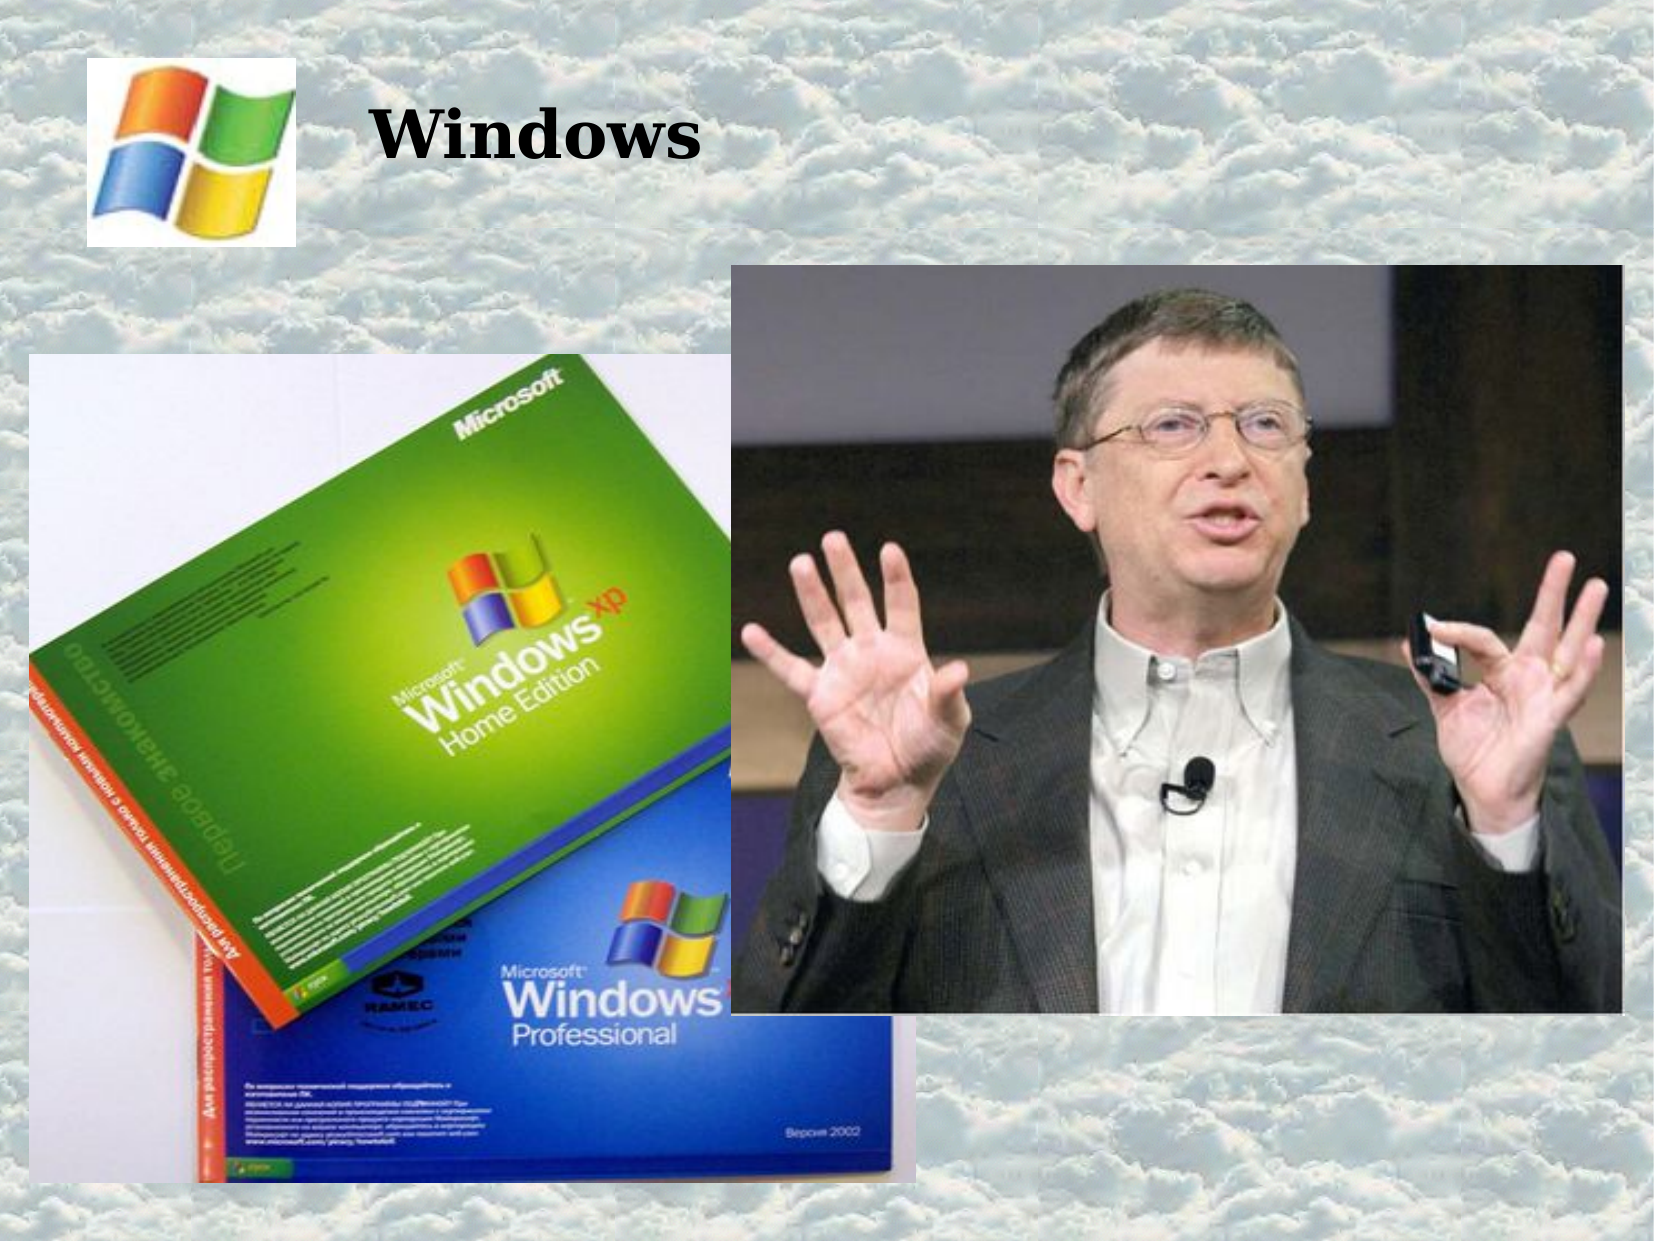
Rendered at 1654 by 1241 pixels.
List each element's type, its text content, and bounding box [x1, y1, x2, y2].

picture [0, 0, 1654, 1241]
text_box Windows [354, 88, 768, 183]
